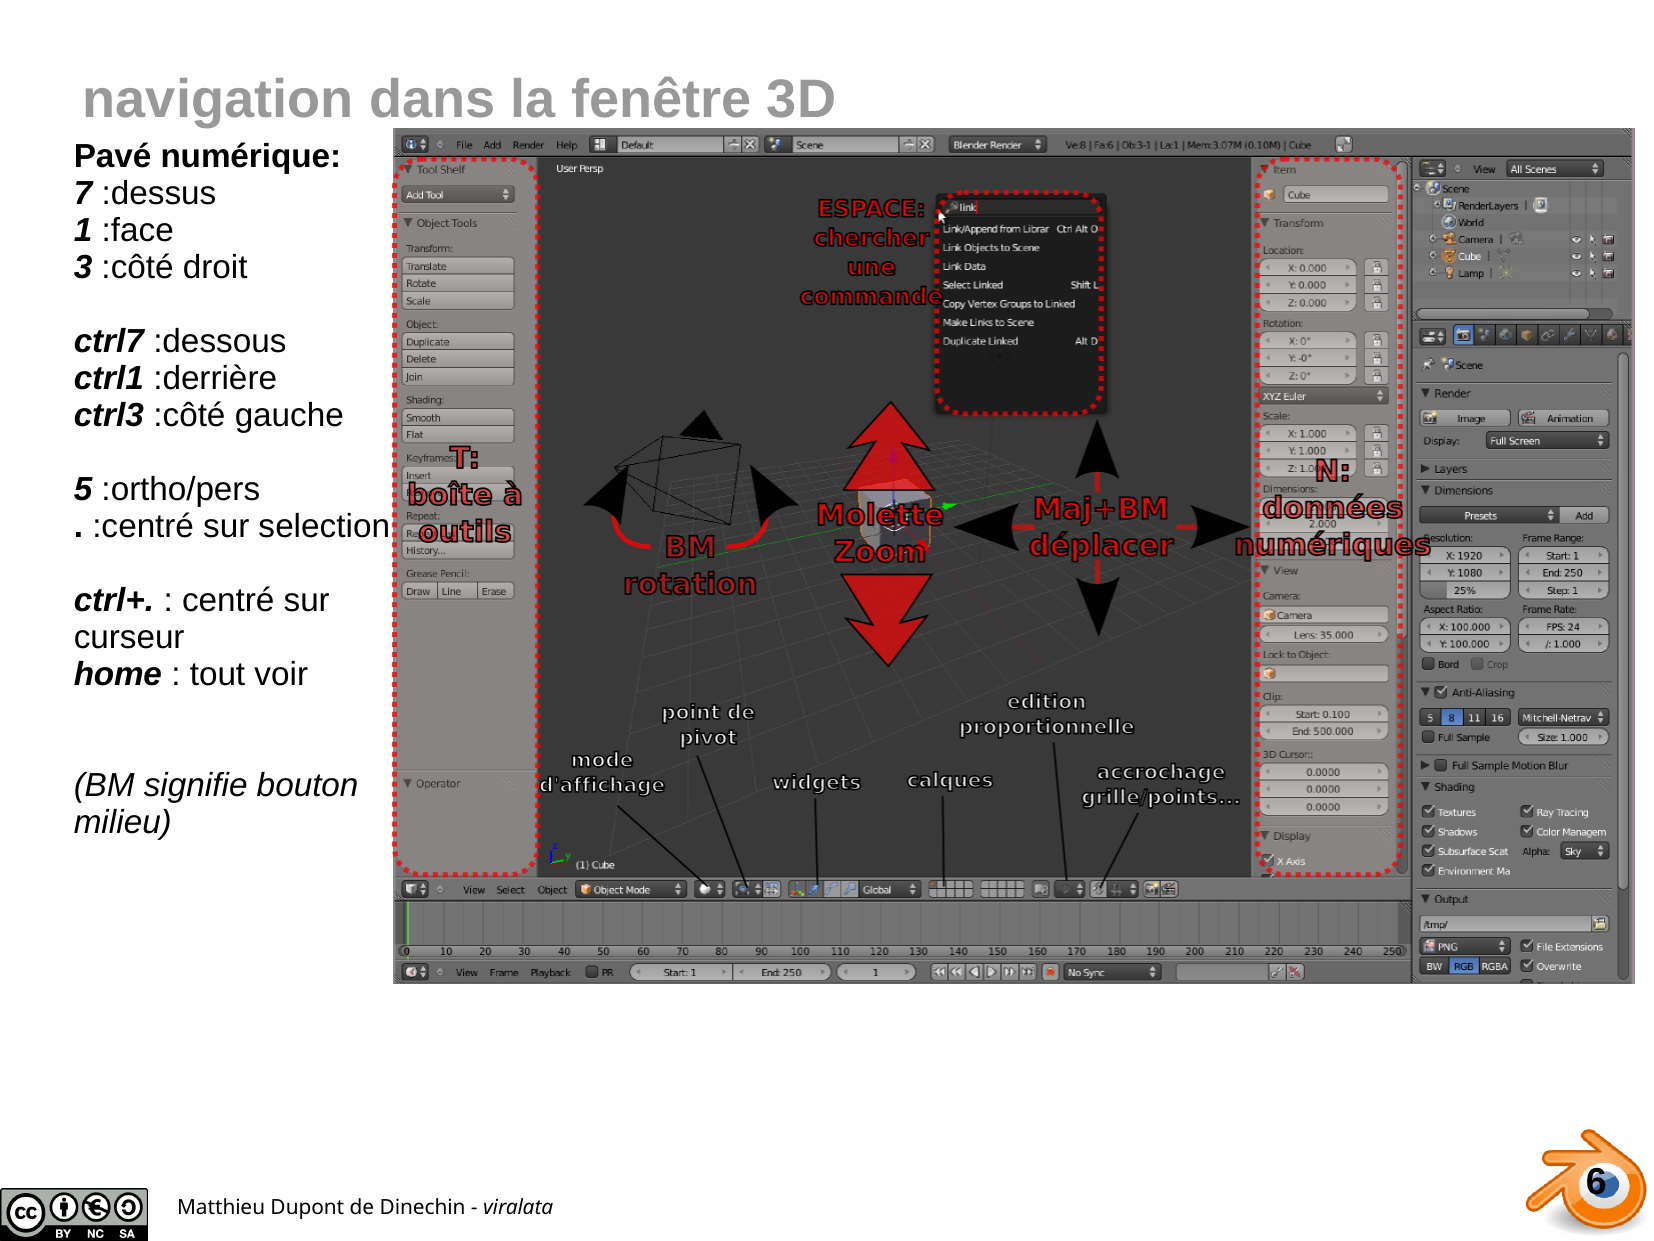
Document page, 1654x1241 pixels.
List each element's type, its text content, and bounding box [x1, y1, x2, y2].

picture [1520, 1117, 1648, 1241]
picture [392, 128, 1635, 984]
picture [0, 1188, 148, 1241]
title navigation dans la fenêtre 3D [82, 49, 1565, 129]
text_box Pavé numérique: 7 :dessus 1 :face 3 :côté droit ctrl7 :dessous ctrl1 :derrière ctrl3 :côté gauche 5 :ortho/pers . :centré sur selection ctrl+. : centré sur curseur home : tout voir (BM signifie bouton milieu) [59, 129, 443, 1075]
